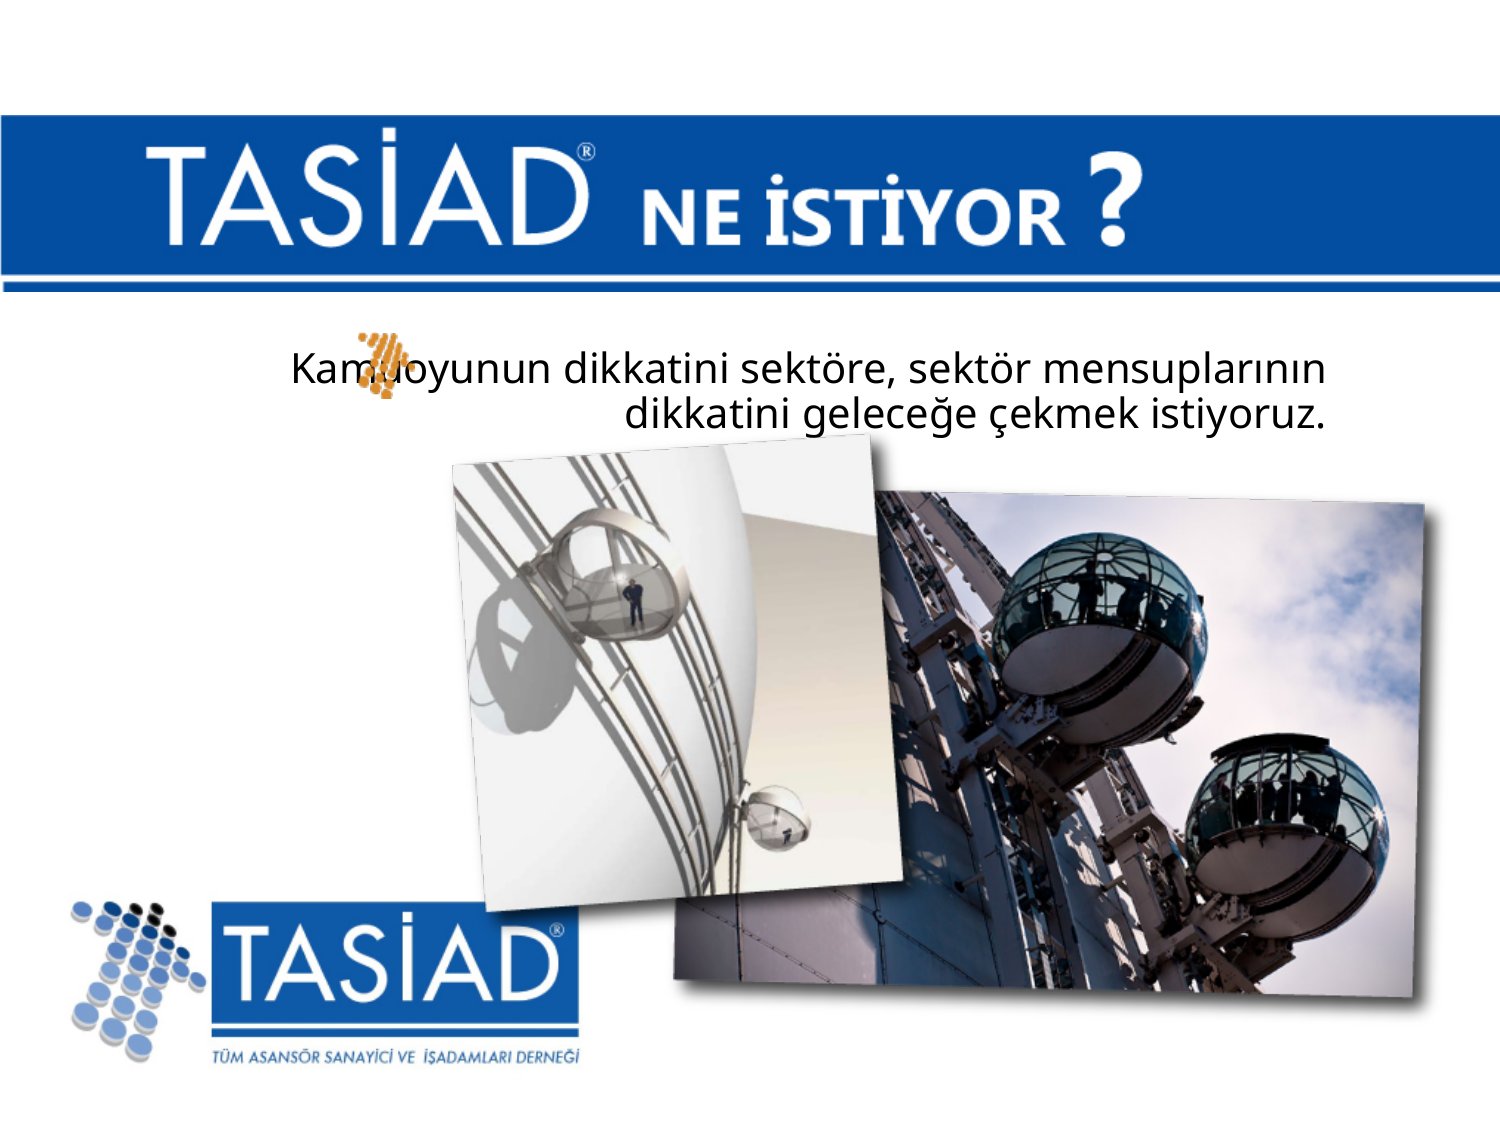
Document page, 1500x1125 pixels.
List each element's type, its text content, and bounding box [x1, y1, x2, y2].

picture [414, 402, 1456, 1030]
text_box Kamuoyunun dikkatini sektöre, sektör mensuplarının dikkatini geleceğe çekmek istiyoruz. [275, 340, 1417, 1014]
picture [358, 332, 415, 399]
